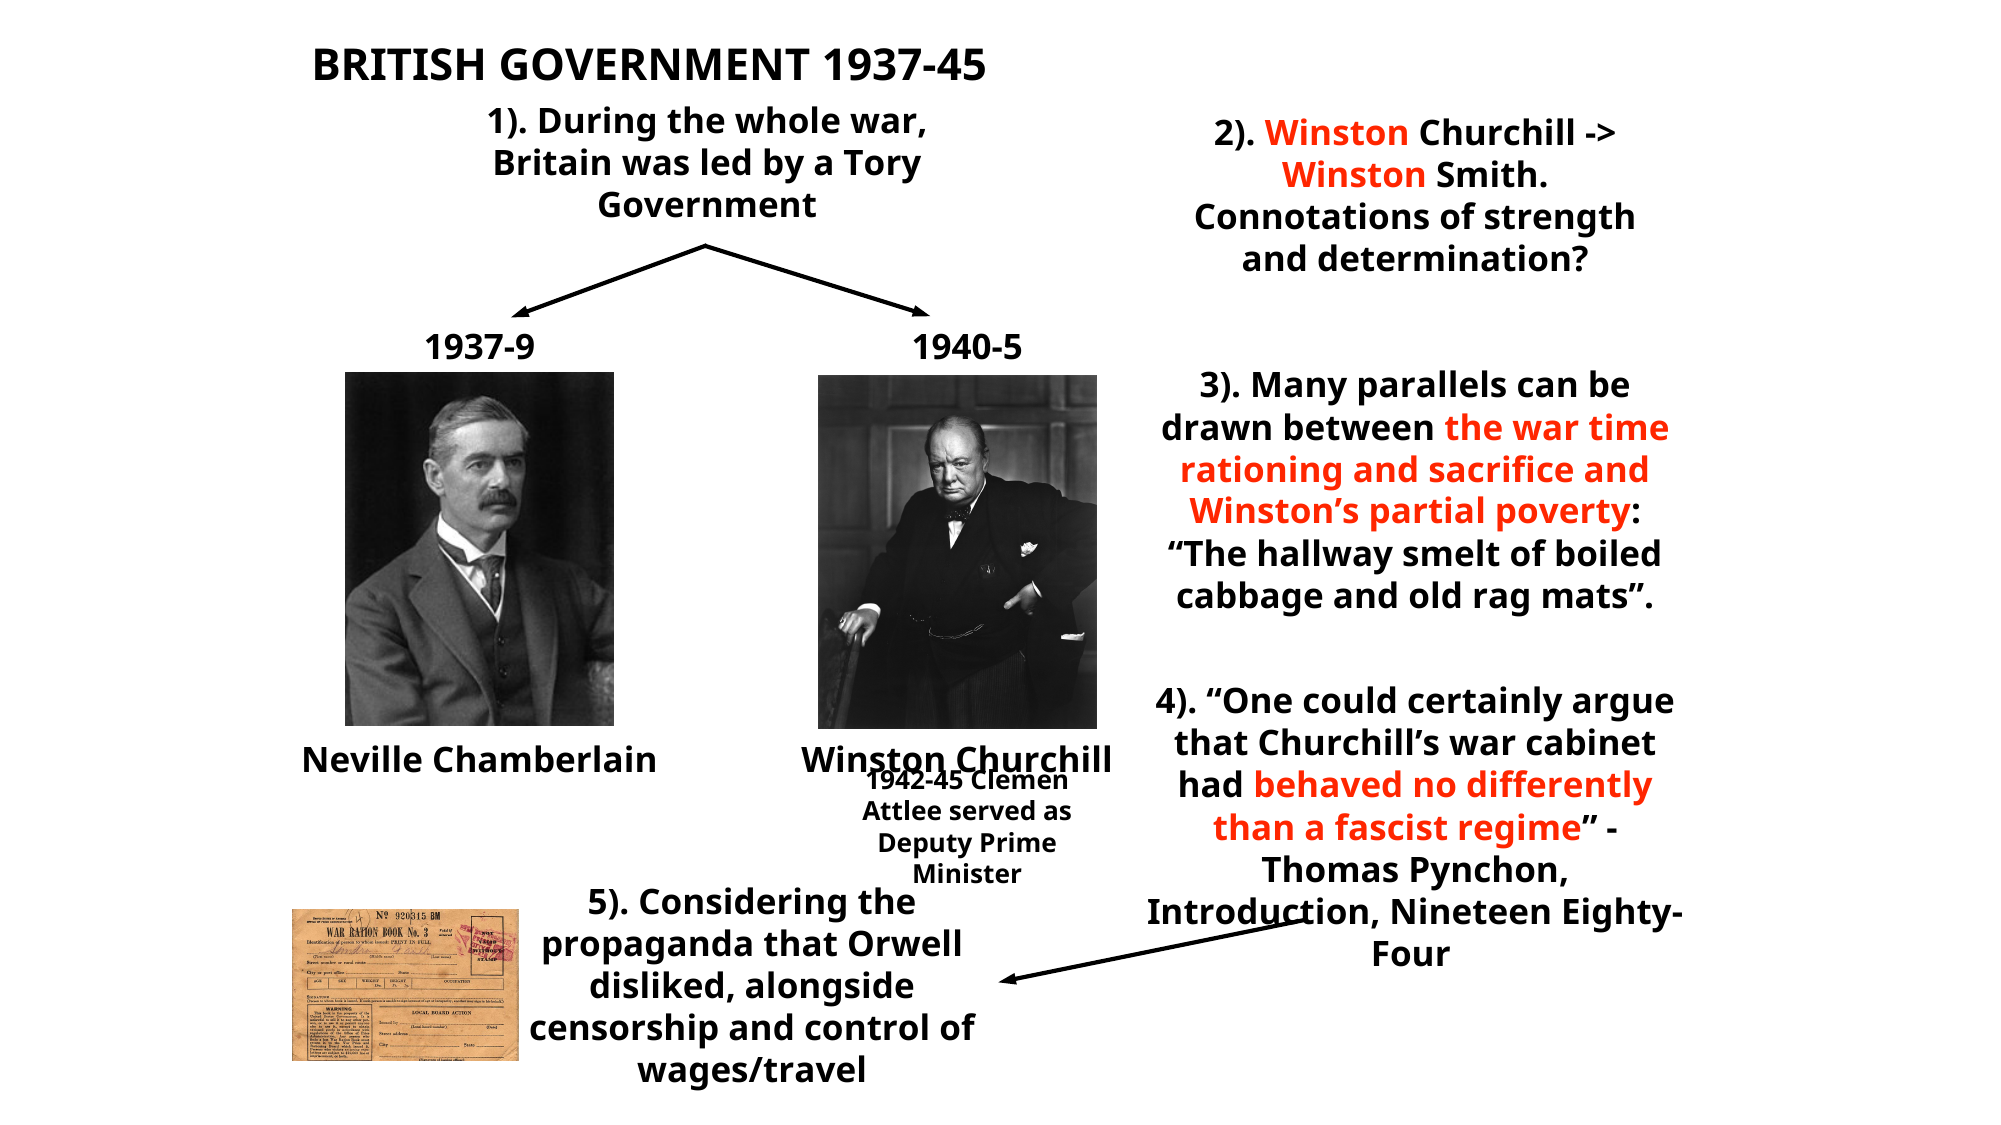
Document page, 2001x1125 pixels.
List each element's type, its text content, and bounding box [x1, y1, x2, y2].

text_box 1937-9 [418, 318, 541, 372]
text_box Winston Churchill [800, 731, 1115, 786]
picture [292, 909, 519, 1061]
text_box 5). Considering the propaganda that Orwell disliked, alongside censorship and control of wages/travel [498, 872, 1006, 1098]
text_box 2). Winston Churchill -> Winston Smith. Connotations of strength and determination? [1161, 103, 1669, 286]
text_box 1940-5 [906, 318, 1029, 373]
picture [345, 372, 614, 726]
text_box 1). During the whole war, Britain was led by a Tory Government [453, 96, 961, 232]
text_box Neville Chamberlain [304, 731, 655, 786]
picture [818, 375, 1097, 729]
text_box BRITISH GOVERNMENT 1937-45 [301, 30, 998, 96]
text_box 3). Many parallels can be drawn between the war time rationing and sacrifice and Winston’s partial poverty: “The hallway smelt of boiled cabbage and old rag mats”. [1147, 355, 1684, 623]
text_box 4). “One could certainly argue that Churchill’s war cabinet had behaved no differently than a fascist regime” - Thomas Pynchon, Introduction, Nineteen Eighty-Four [1137, 692, 1693, 960]
text_box 1942-45 Clemen Attlee served as Deputy Prime Minister [818, 772, 1117, 880]
